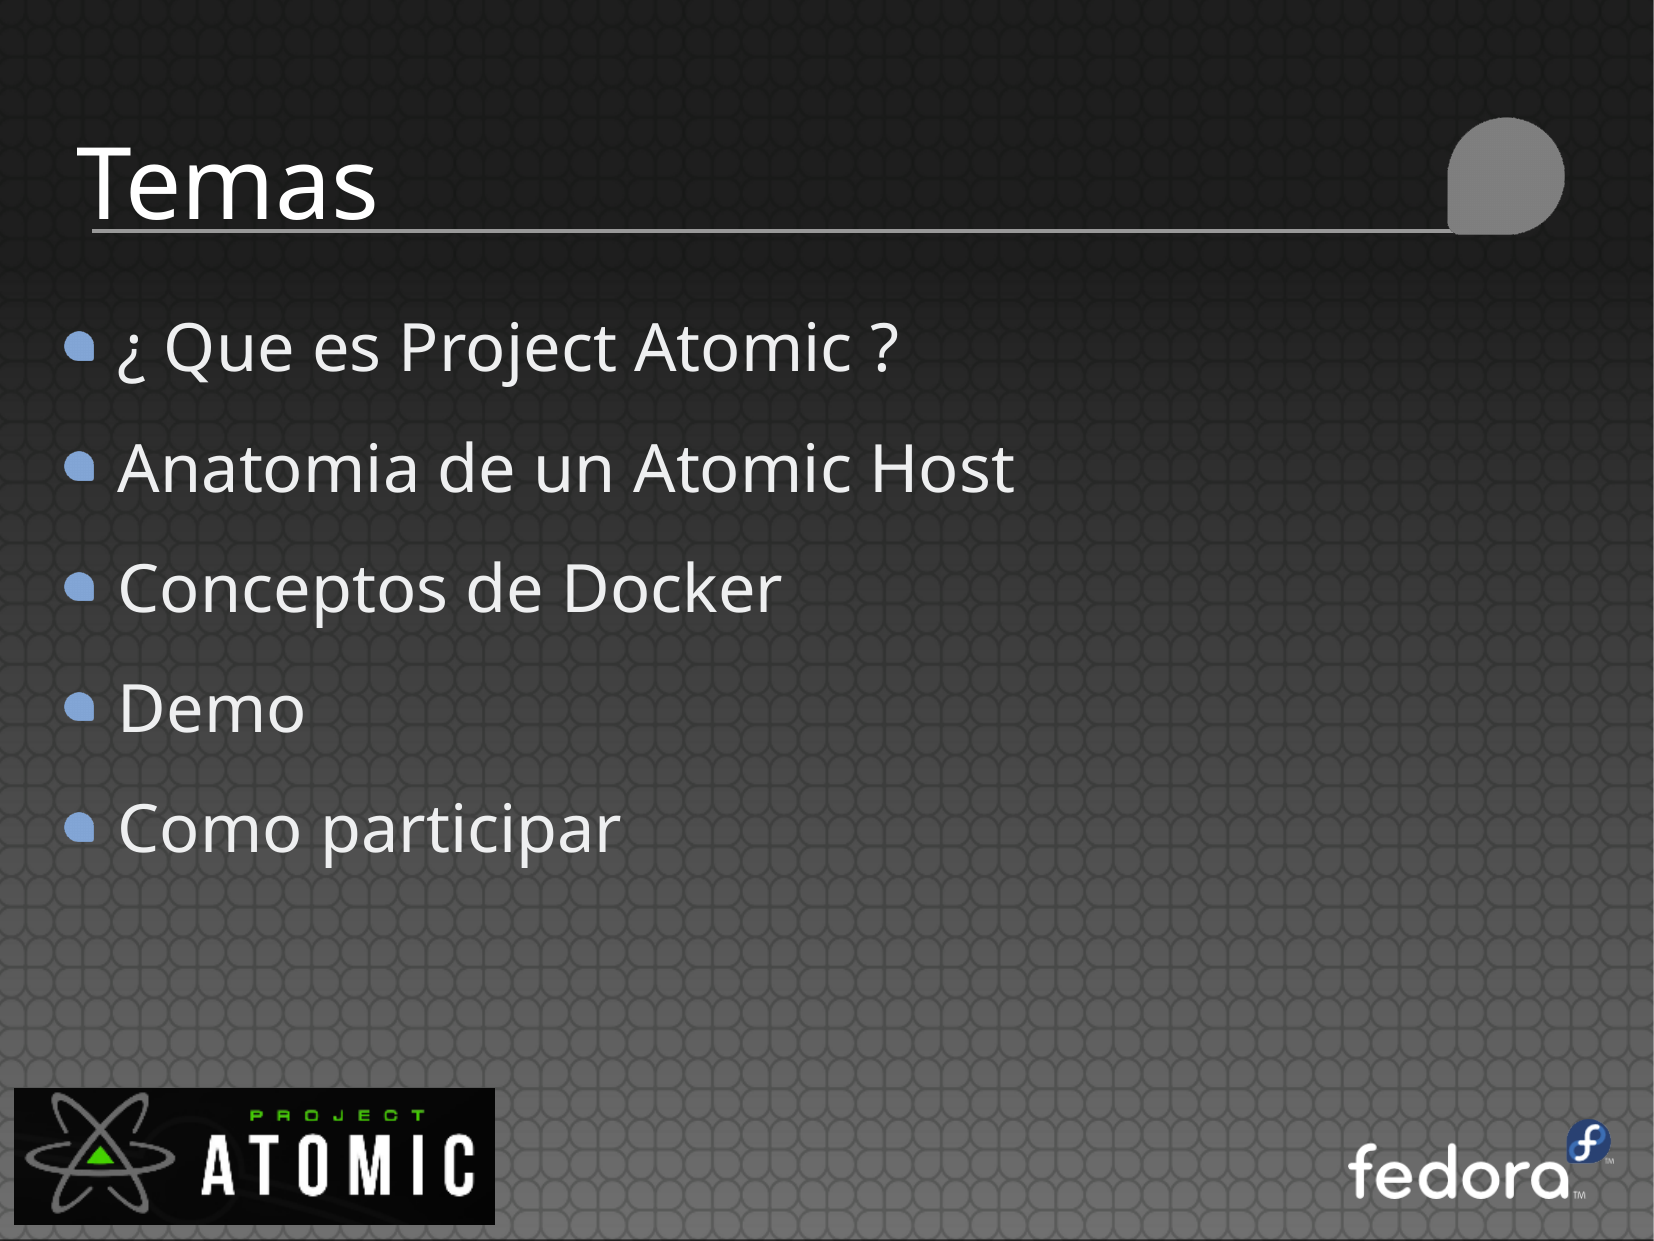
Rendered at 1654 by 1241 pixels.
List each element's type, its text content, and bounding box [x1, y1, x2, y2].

picture [0, 0, 1654, 1241]
list ¿ Que es Project Atomic ? Anatomia de un Atomic Host Conceptos de Docker Demo Como participar [46, 300, 1536, 1105]
title Temas [76, 112, 1566, 249]
